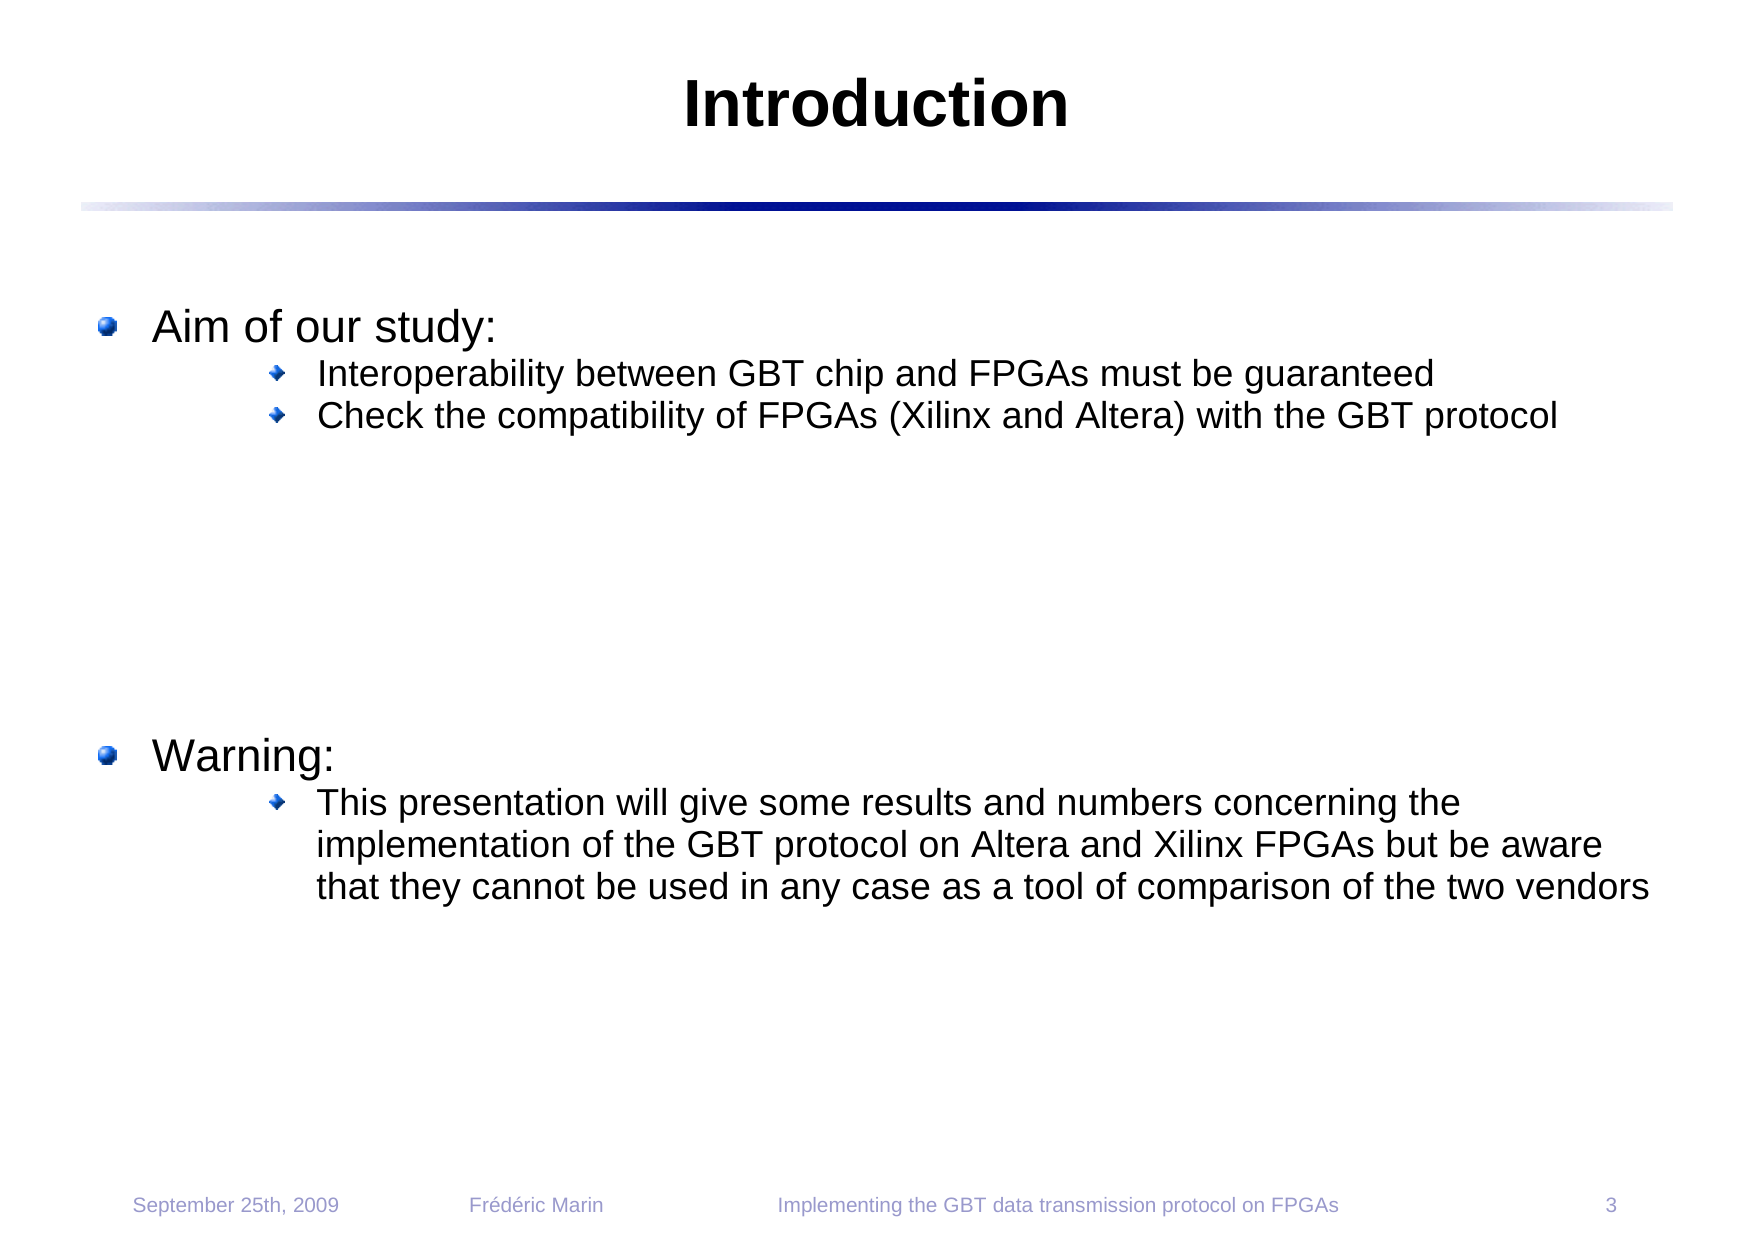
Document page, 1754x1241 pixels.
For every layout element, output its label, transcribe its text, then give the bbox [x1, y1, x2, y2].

picture [81, 202, 1673, 211]
list Aim of our study: Interoperability between GBT chip and FPGAs must be guaranteed Check the compatibility of FPGAs (Xilinx and Altera) with the GBT protocol Warning: This presentation will give some results and numbers concerning the implementation of the GBT protocol on Altera and Xilinx FPGAs but be aware that they cannot be used in any case as a tool of comparison of the two vendors [80, 301, 1674, 1193]
title Introduction [80, 24, 1674, 182]
